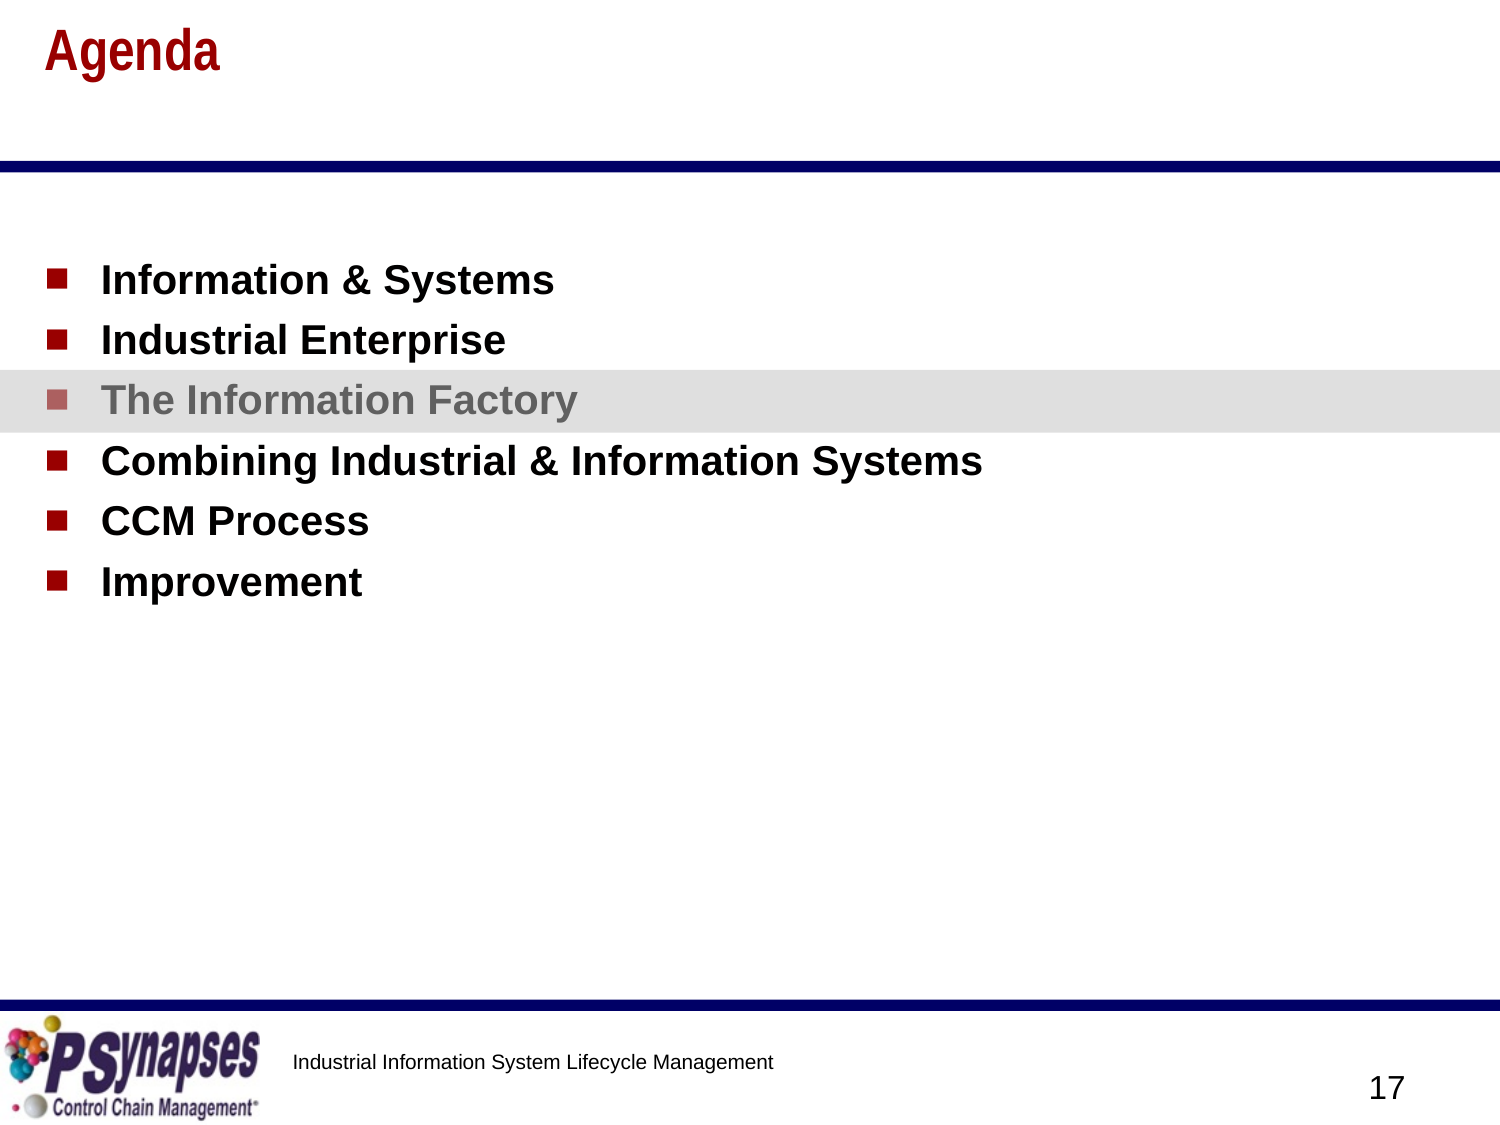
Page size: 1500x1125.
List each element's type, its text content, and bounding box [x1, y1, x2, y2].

title Agenda [29, 12, 1471, 138]
list Information & Systems Industrial Enterprise The Information Factory Combining Industrial & Information Systems CCM Process Improvement [29, 433, 1471, 988]
picture [0, 1011, 260, 1125]
list Information & Systems Industrial Enterprise The Information Factory Combining Industrial & Information Systems CCM Process Improvement [29, 184, 1471, 369]
text_box [0, 369, 1500, 433]
